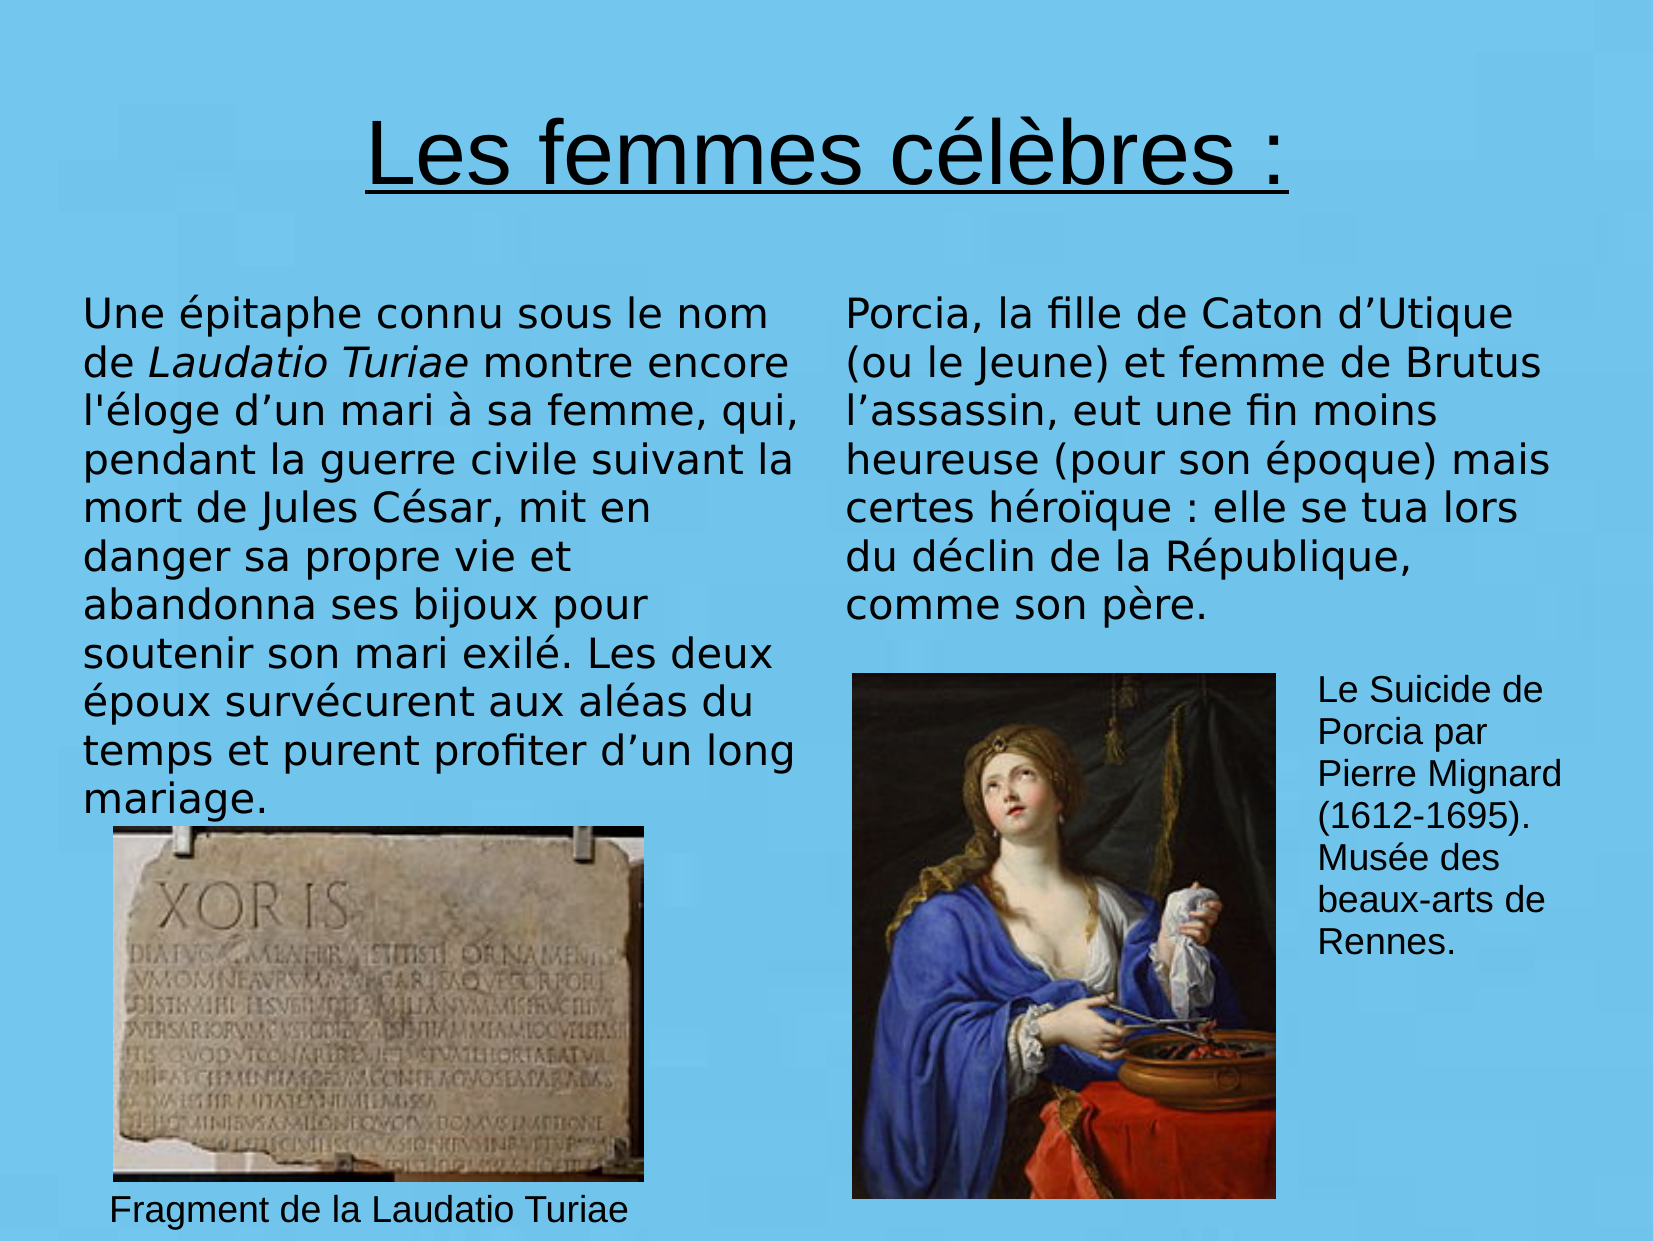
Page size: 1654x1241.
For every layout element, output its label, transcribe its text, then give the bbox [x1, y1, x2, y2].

title Les femmes célèbres : [82, 49, 1571, 257]
text_box Fragment de la Laudatio Turiae [94, 1181, 644, 1238]
picture [0, 0, 1654, 1241]
text_box Le Suicide de Porcia par Pierre Mignard (1612-1695). Musée des beaux-arts de Rennes. [1302, 661, 1607, 1052]
list Porcia, la fille de Caton d’Utique (ou le Jeune) et femme de Brutus l’assassin, eut une fin moins heureuse (pour son époque) mais certes héroïque : elle se tua lors du déclin de la République, comme son père. [845, 290, 1572, 1010]
list Une épitaphe connu sous le nom de Laudatio Turiae montre encore l'éloge d’un mari à sa femme, qui, pendant la guerre civile suivant la mort de Jules César, mit en danger sa propre vie et abandonna ses bijoux pour soutenir son mari exilé. Les deux époux survécurent aux aléas du temps et purent profiter d’un long mariage. [82, 290, 809, 1010]
